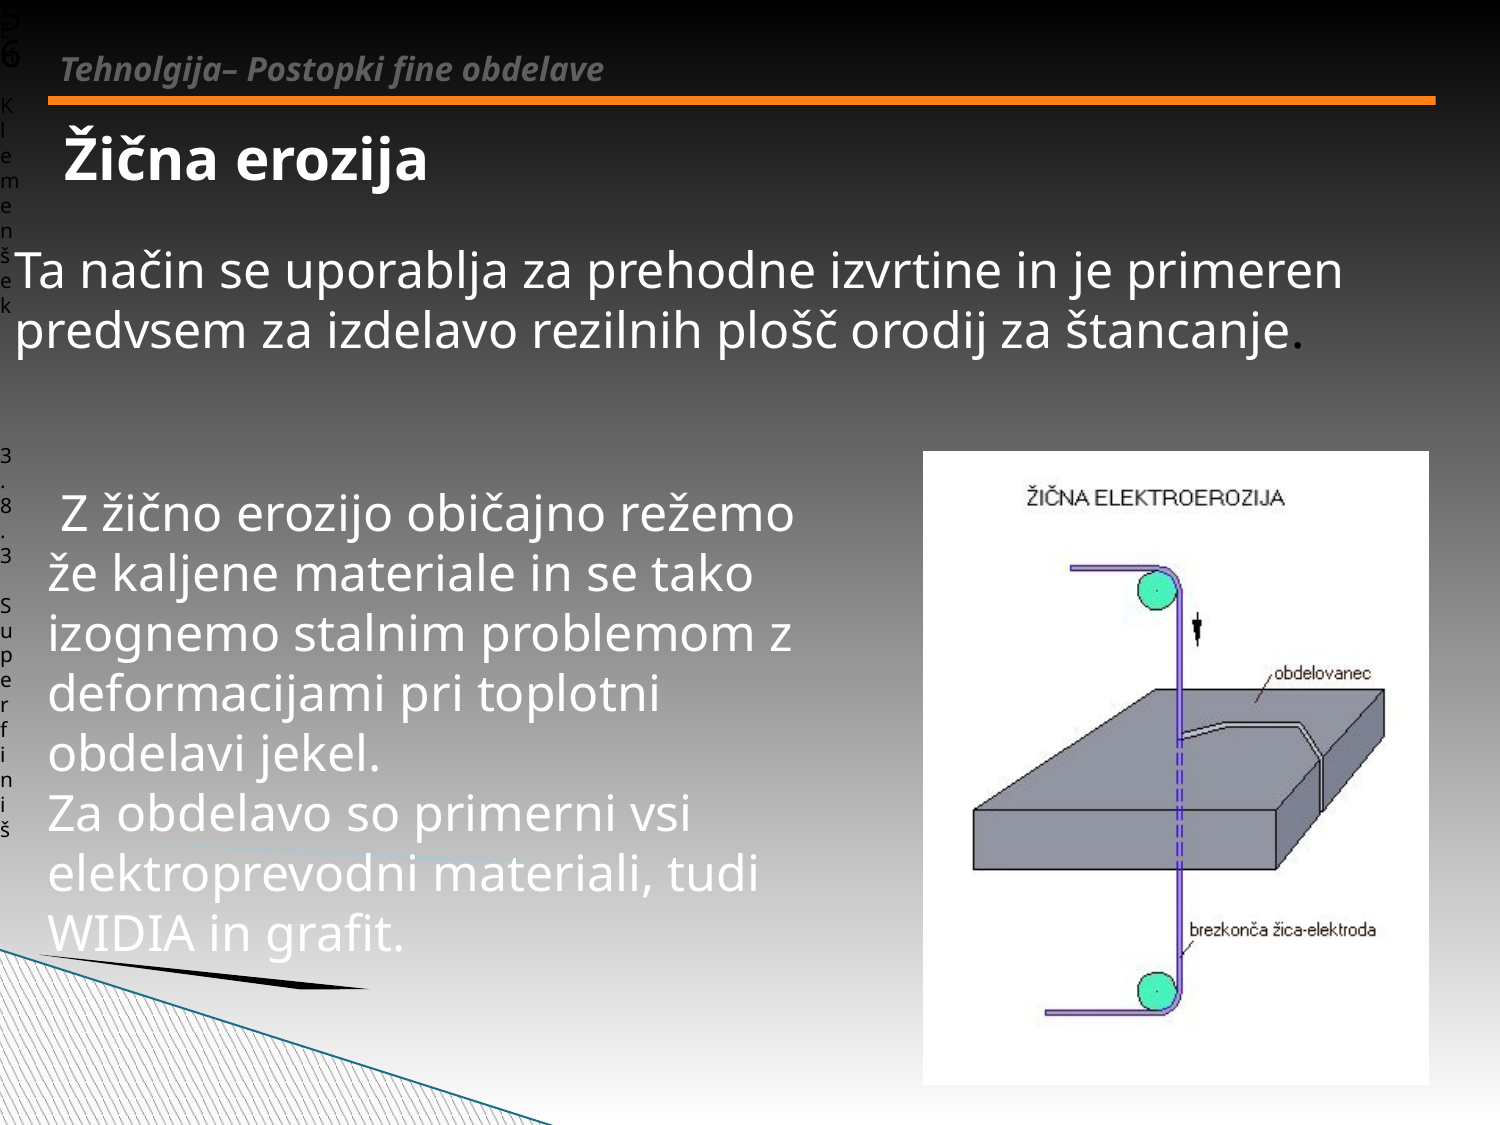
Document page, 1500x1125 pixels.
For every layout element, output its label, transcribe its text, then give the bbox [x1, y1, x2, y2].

text_box Žična erozija [50, 114, 730, 200]
text_box Ta način se uporablja za prehodne izvrtine in je primeren predvsem za izdelavo rezilnih plošč orodij za štancanje. [0, 231, 1443, 367]
picture [923, 451, 1429, 1085]
picture [0, 952, 543, 1125]
text_box Z žično erozijo običajno režemo že kaljene materiale in se tako izognemo stalnim problemom z deformacijami pri toplotni obdelavi jekel. Za obdelavo so primerni vsi elektroprevodni materiali, tudi WIDIA in grafit. [32, 473, 863, 969]
